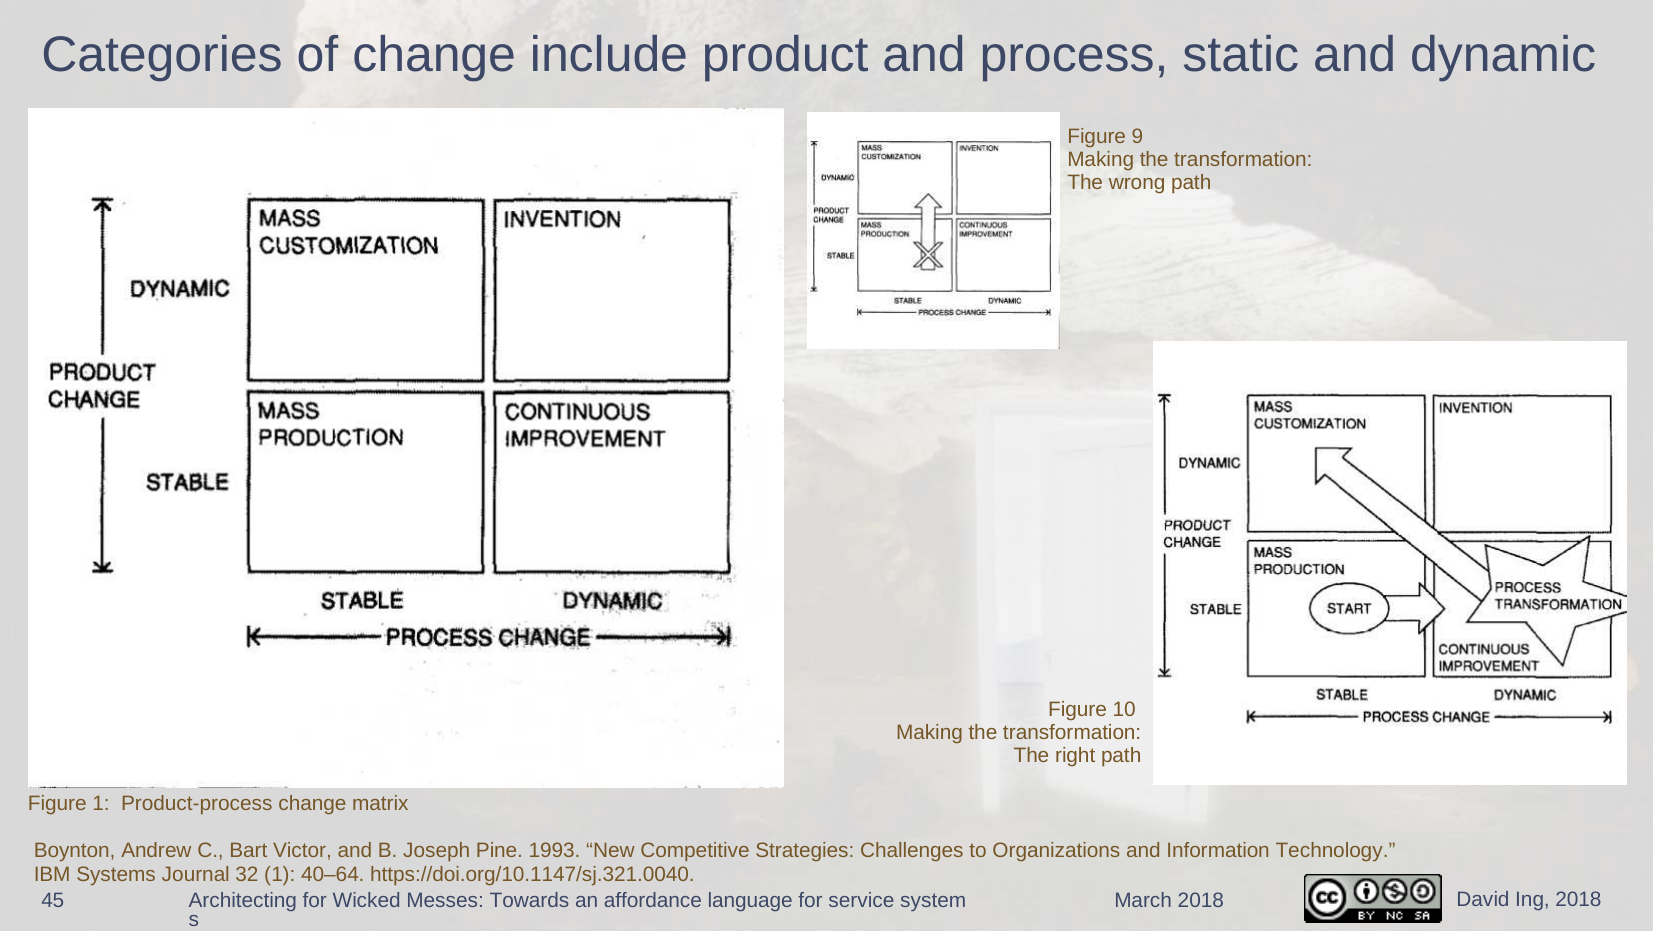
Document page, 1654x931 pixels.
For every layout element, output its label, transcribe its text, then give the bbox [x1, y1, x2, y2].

picture [1304, 874, 1442, 923]
text_box Figure 9 Making the transformation: The wrong path [1052, 117, 1330, 216]
title Categories of change include product and process, static and dynamic [41, 30, 1613, 126]
text_box Boynton, Andrew C., Bart Victor, and B. Joseph Pine. 1993. “New Competitive Strategies: Challenges to Organizations and Information Technology.” IBM Systems Journal 32 (1): 40–64. https://doi.org/10.1147/sj.321.0040. [18, 831, 1433, 894]
text_box Figure 10 Making the transformation: The right path [881, 690, 1159, 789]
picture [28, 108, 784, 788]
picture [807, 112, 1060, 349]
picture [1153, 341, 1627, 785]
text_box Figure 1: Product-process change matrix [13, 784, 782, 824]
text_box Solving for the optimal Problem solution involves analysis, research employing quantitative methods seeking optimal outcomes. Unfortunately, as conditions change, problems frequently do not remain solved or resolved but reappear, and usually in more complex forms. Furthermore, every solution and resolution generates new problems, ones that tend to be more complex than the ones solved or resolved. [0, 0, 1653, 931]
